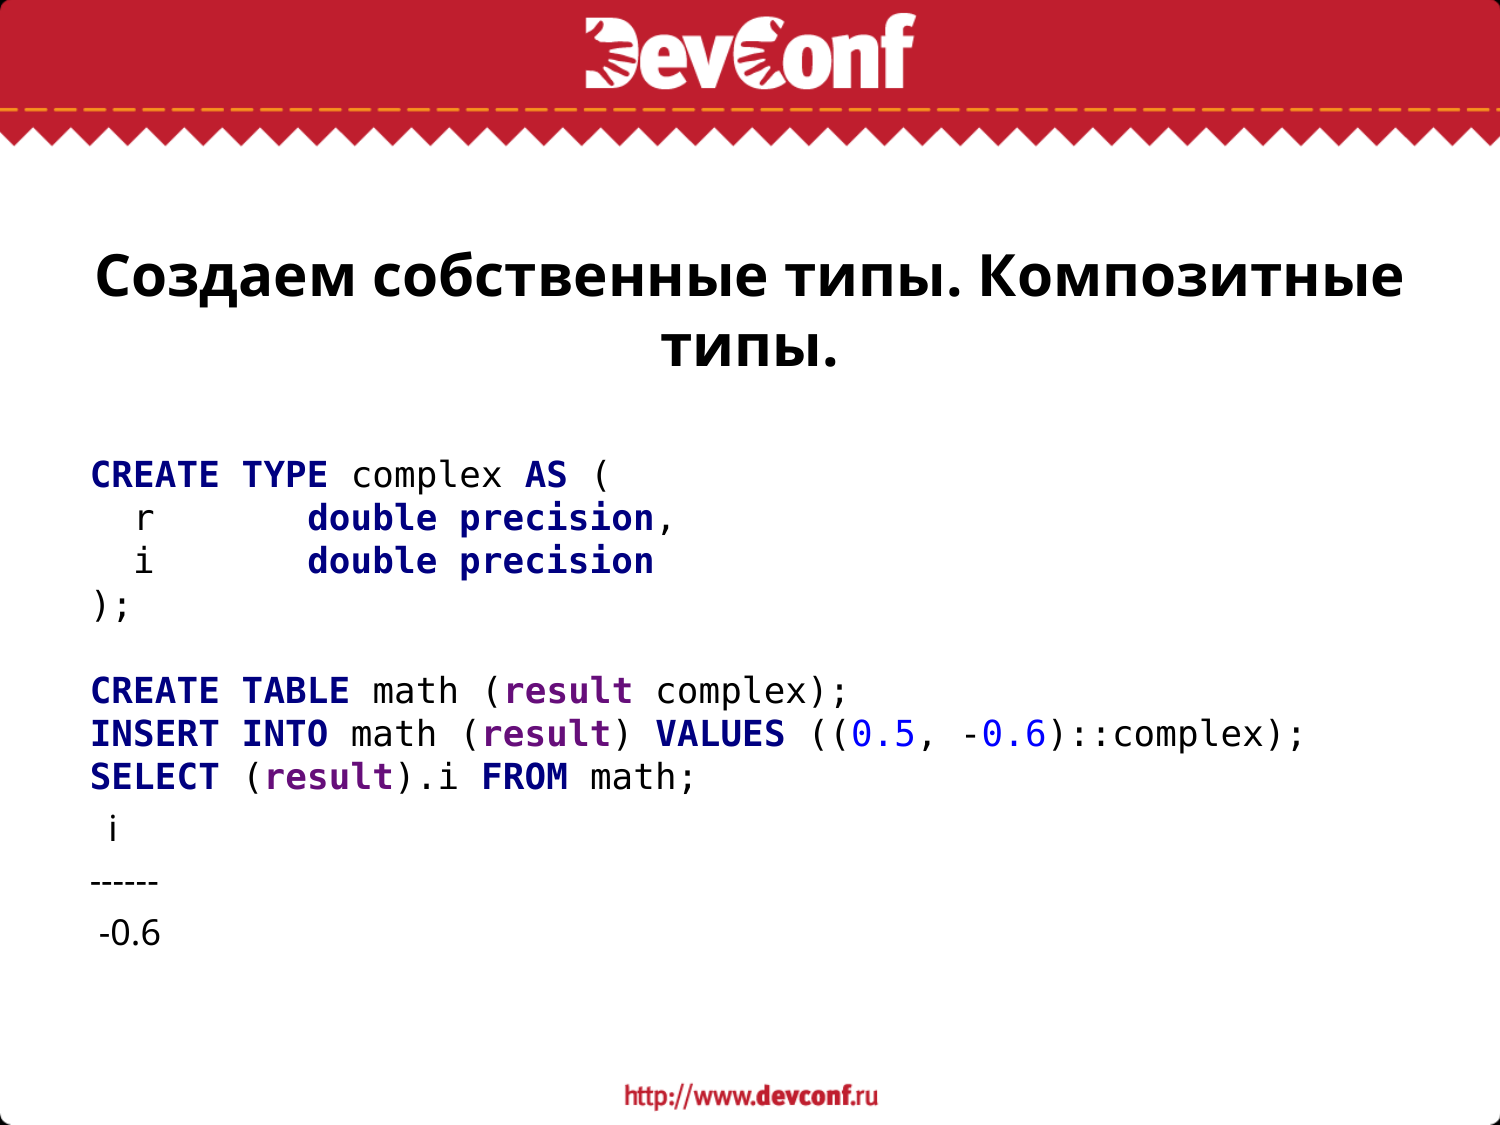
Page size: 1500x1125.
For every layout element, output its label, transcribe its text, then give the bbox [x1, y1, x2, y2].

title Создаем собственные типы. Композитные типы. [75, 219, 1426, 398]
list CREATE TYPE complex AS ( r double precision, i double precision ); CREATE TABLE math (result complex); INSERT INTO math (result) VALUES ((0.5, -0.6)::complex); SELECT (result).i FROM math; i ------ -0.6 [75, 444, 1426, 965]
picture [0, 0, 1500, 1125]
